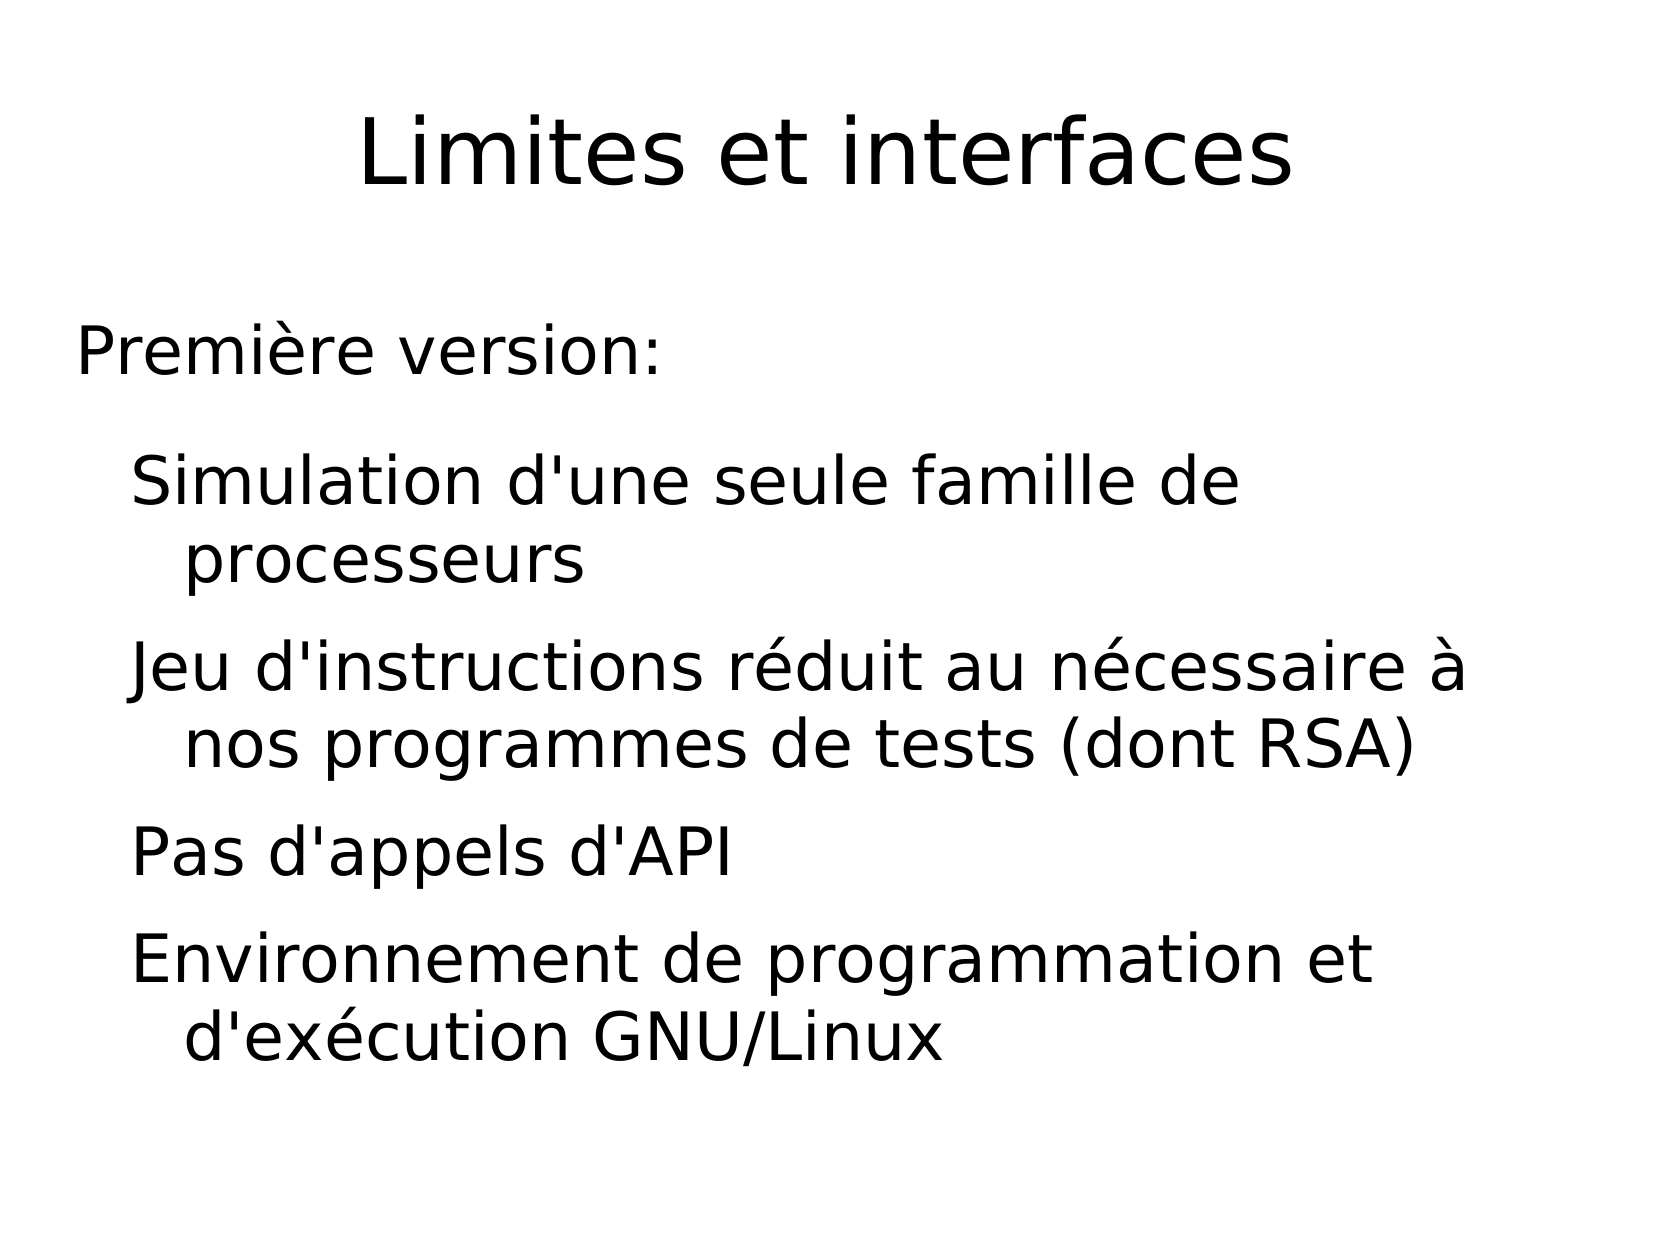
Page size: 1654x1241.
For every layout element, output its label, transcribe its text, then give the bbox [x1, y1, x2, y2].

list Simulation d'une seule famille de processeurs Jeu d'instructions réduit au nécessaire à nos programmes de tests (dont RSA) Pas d'appels d'API Environnement de programmation et d'exécution GNU/Linux [112, 443, 1609, 1126]
title Limites et interfaces [82, 49, 1571, 257]
subtitle Première version: [75, 290, 1568, 413]
